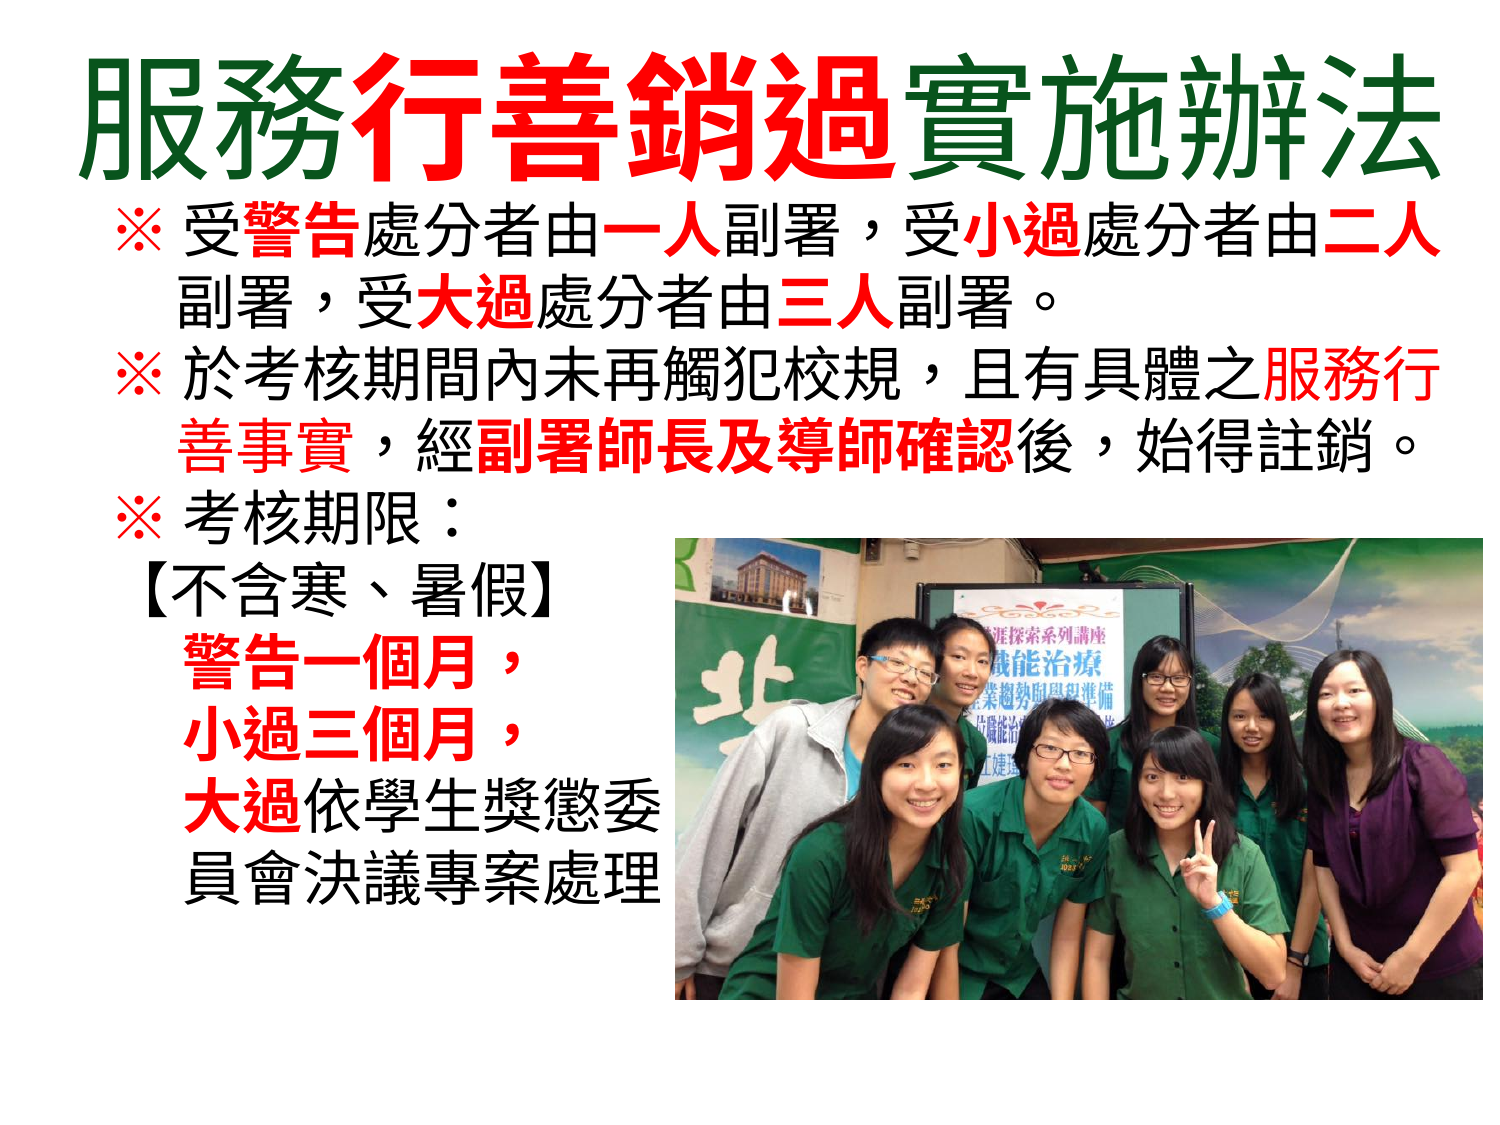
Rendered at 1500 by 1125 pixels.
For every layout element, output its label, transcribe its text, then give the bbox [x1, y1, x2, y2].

text_box 服務行善銷過實施辦法 [53, 20, 1471, 209]
picture [675, 538, 1483, 1000]
list ※受警告處分者由一人副署，受小過處分者由二人副署，受大過處分者由三人副署。 ※於考核期間內未再觸犯校規，且有具體之服務行善事實，經副署師長及導師確認後，始得註銷。 ※考核期限： 【不含寒、暑假】 警告一個月， 小過三個月， 大過依學生獎懲委 員會決議專案處理。 [29, 184, 1500, 928]
